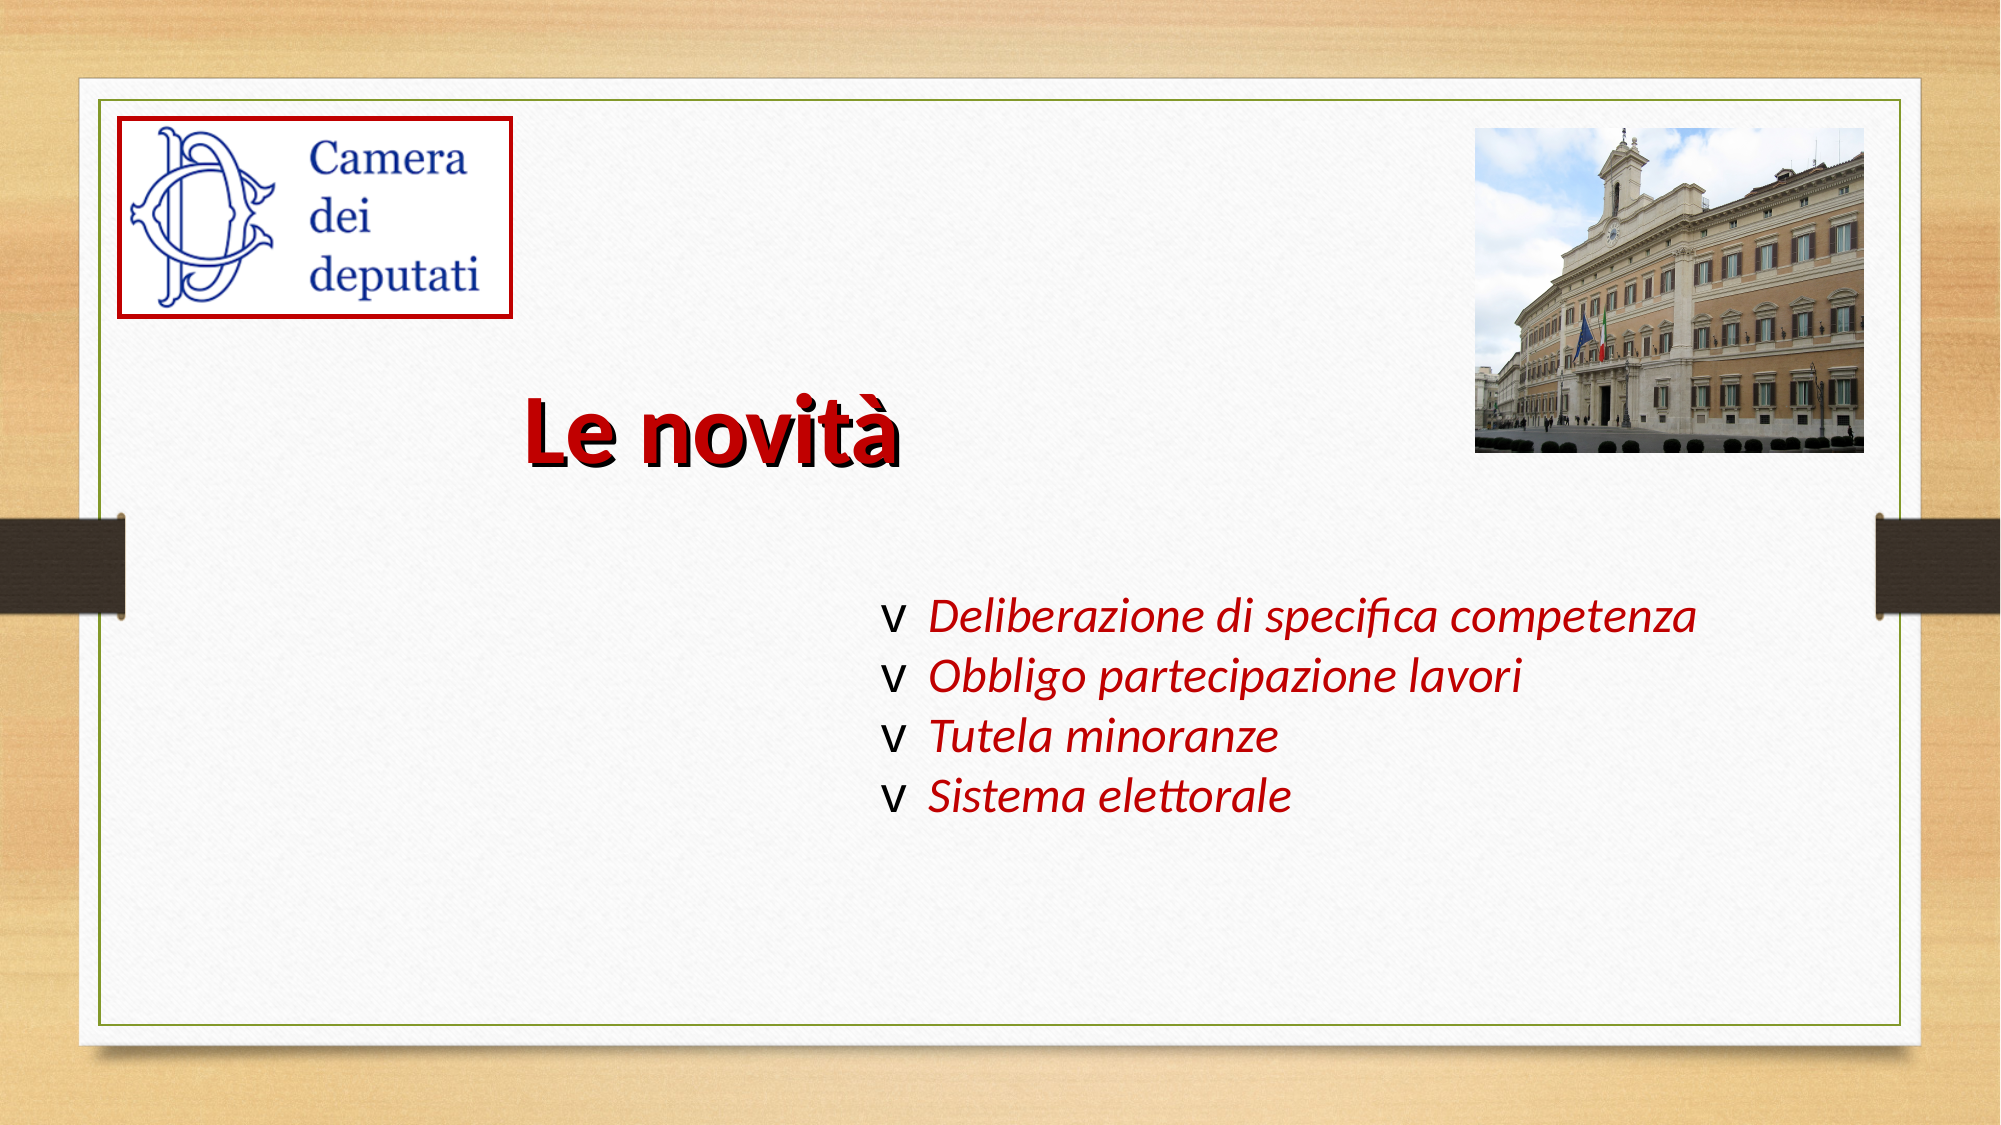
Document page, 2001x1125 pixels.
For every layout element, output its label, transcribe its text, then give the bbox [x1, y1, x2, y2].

picture [1475, 128, 1864, 453]
picture [122, 120, 509, 315]
text_box Le novità [509, 356, 916, 491]
text_box Deliberazione di specifica competenza Obbligo partecipazione lavori Tutela minoranze Sistema elettorale [866, 575, 1763, 833]
